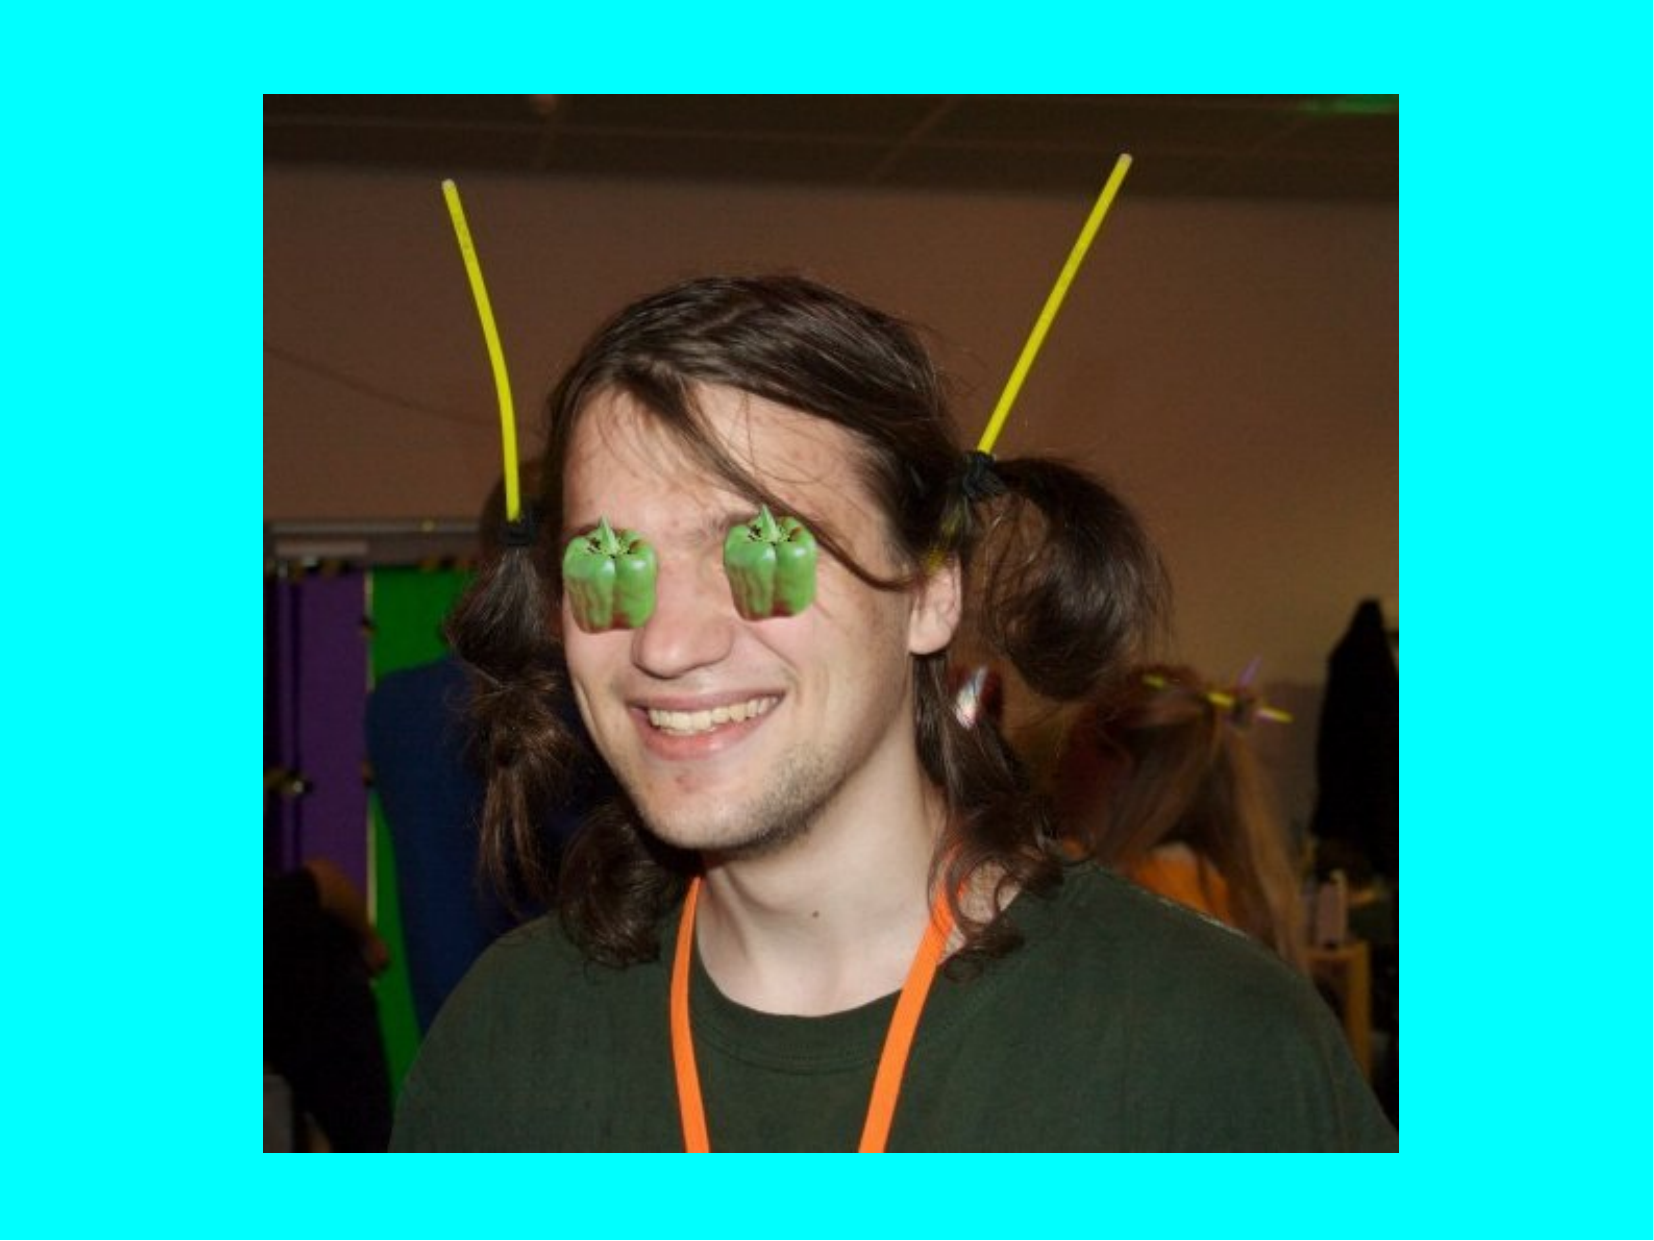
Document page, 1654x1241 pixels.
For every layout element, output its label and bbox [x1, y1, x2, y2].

picture [263, 94, 1399, 1153]
